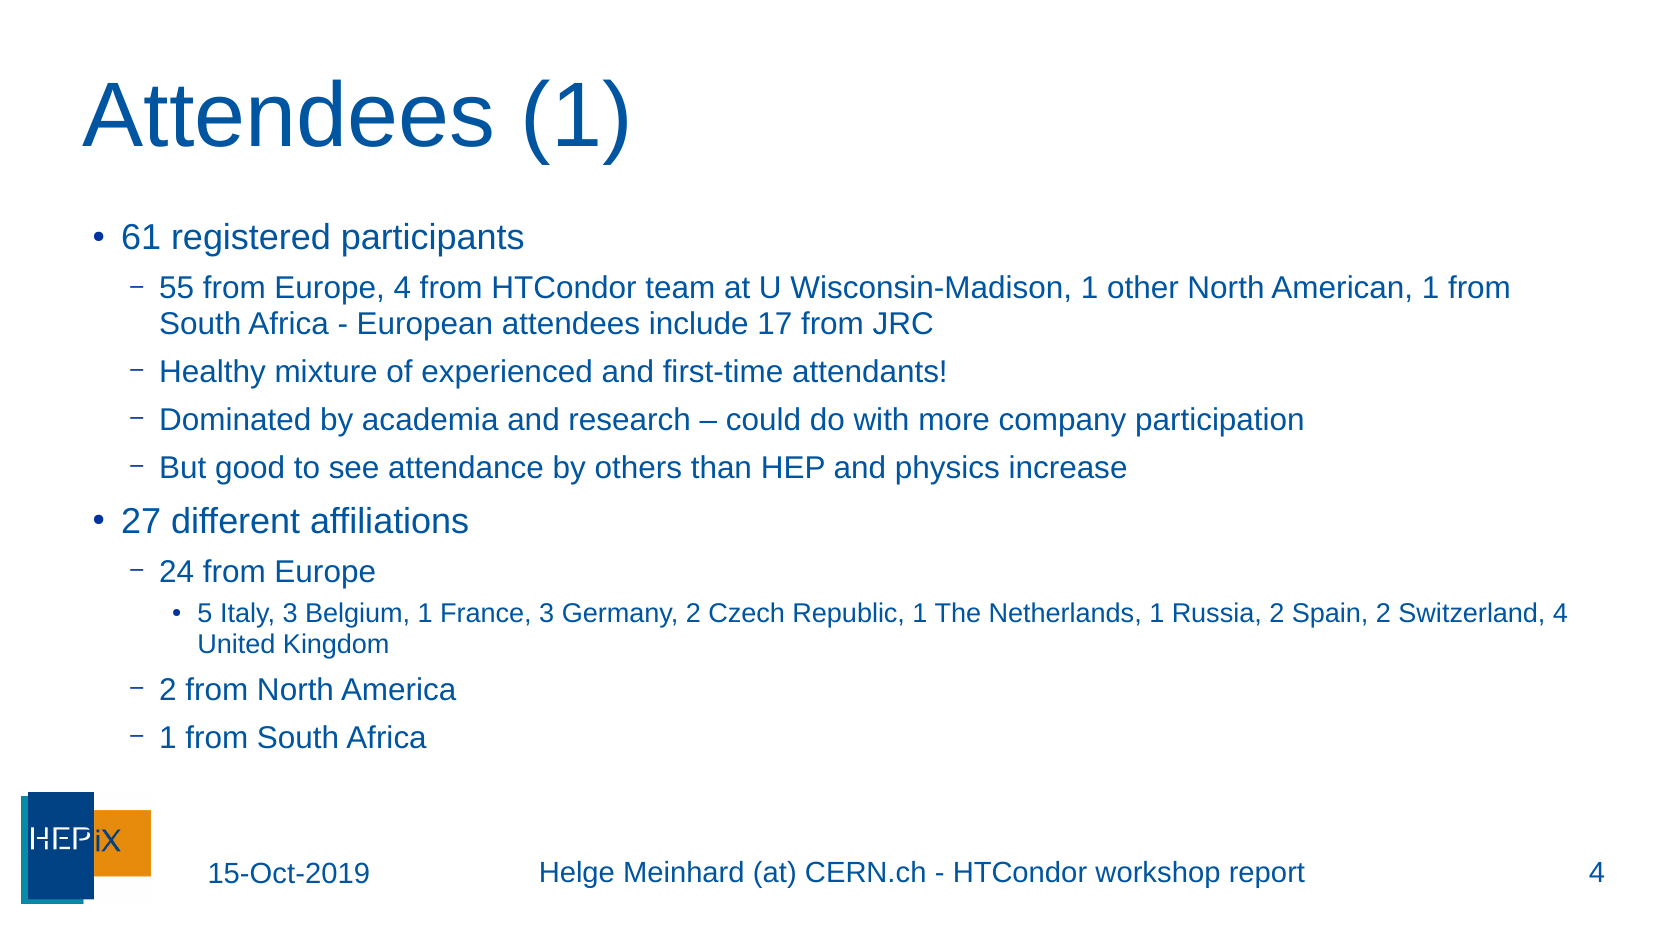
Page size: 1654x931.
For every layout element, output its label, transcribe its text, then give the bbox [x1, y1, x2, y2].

picture [21, 792, 151, 904]
title Attendees (1) [82, 37, 1571, 193]
list 61 registered participants 55 from Europe, 4 from HTCondor team at U Wisconsin-Madison, 1 other North American, 1 from South Africa - European attendees include 17 from JRC Healthy mixture of experienced and first-time attendants! Dominated by academia and research – could do with more company participation But good to see attendance by others than HEP and physics increase 27 different affiliations 24 from Europe 5 Italy, 3 Belgium, 1 France, 3 Germany, 2 Czech Republic, 1 The Netherlands, 1 Russia, 2 Spain, 2 Switzerland, 4 United Kingdom 2 from North America 1 from South Africa [82, 217, 1571, 757]
